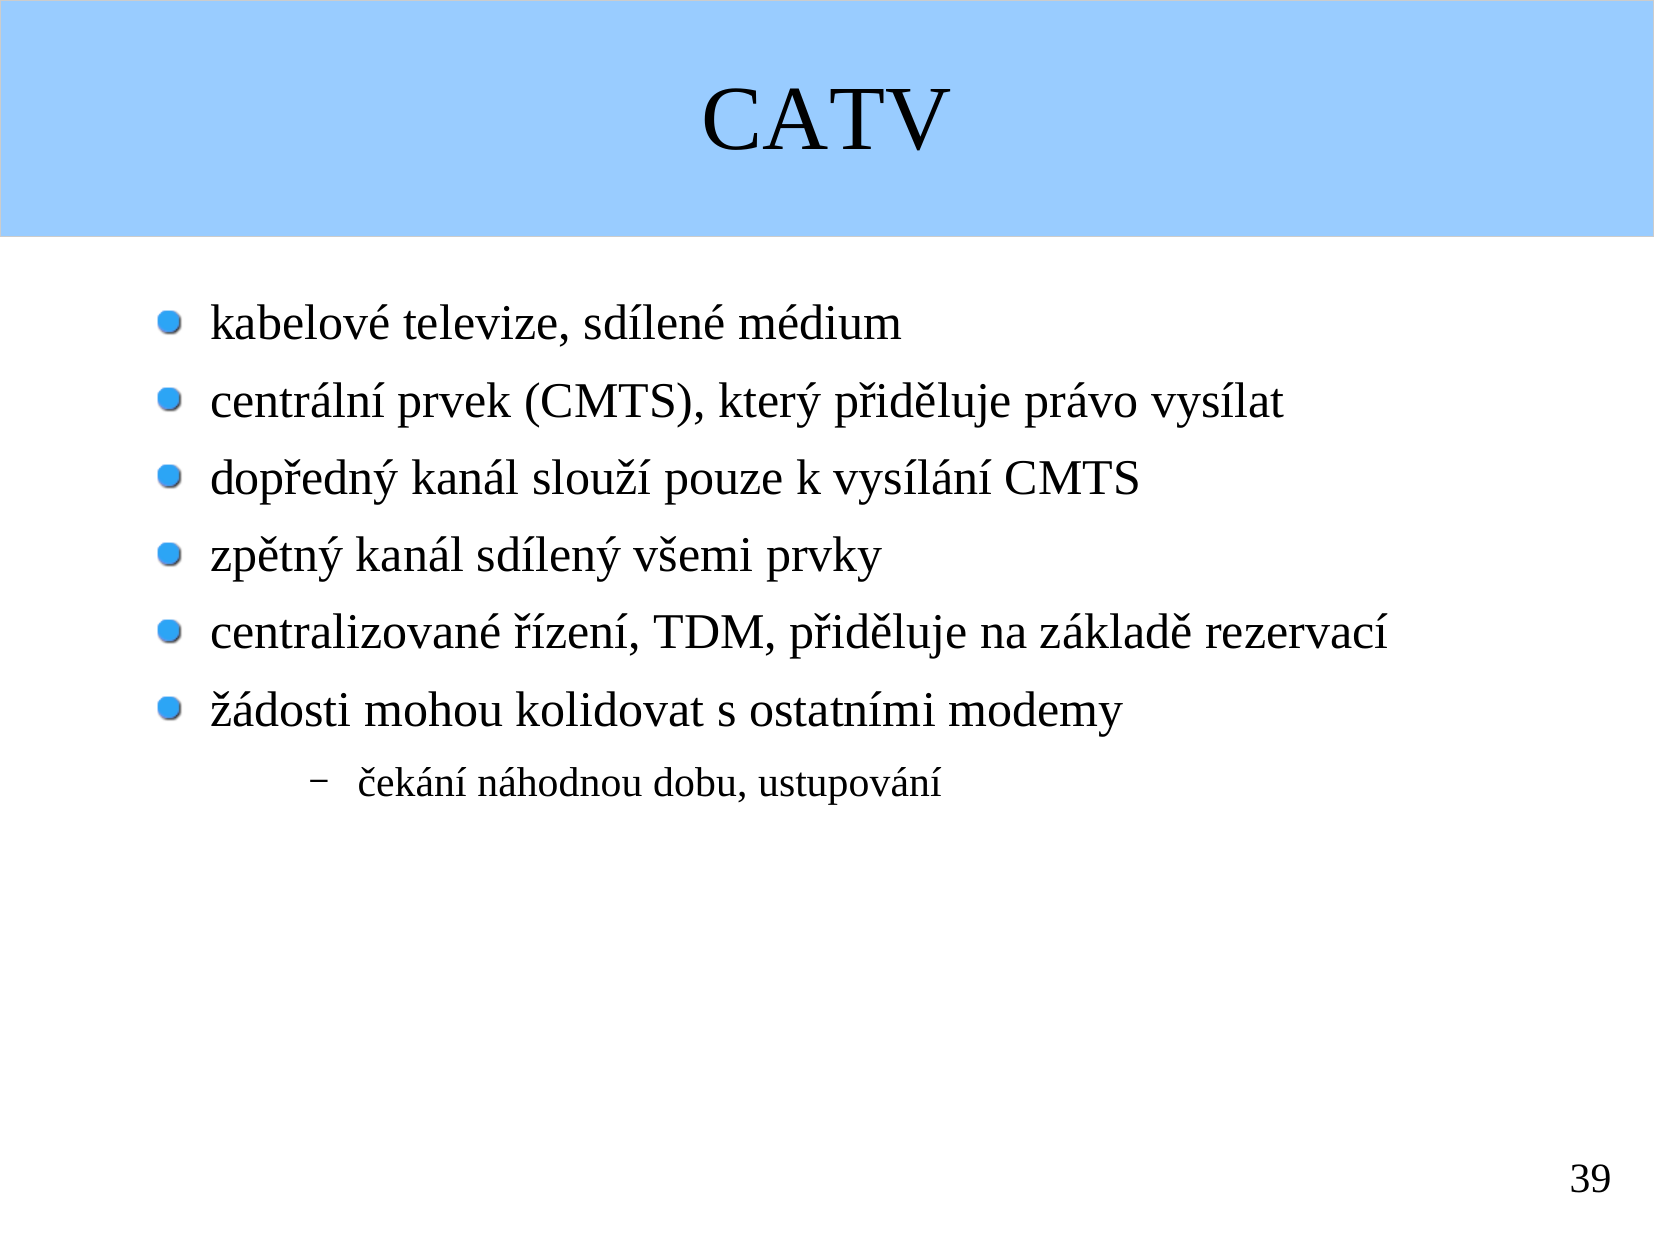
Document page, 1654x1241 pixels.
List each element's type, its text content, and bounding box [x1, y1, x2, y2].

list kabelové televize, sdílené médium centrální prvek (CMTS), který přiděluje právo vysílat dopředný kanál slouží pouze k vysílání CMTS zpětný kanál sdílený všemi prvky centralizované řízení, TDM, přiděluje na základě rezervací žádosti mohou kolidovat s ostatními modemy čekání náhodnou dobu, ustupování [121, 295, 1534, 1127]
title CATV [0, 0, 1654, 237]
